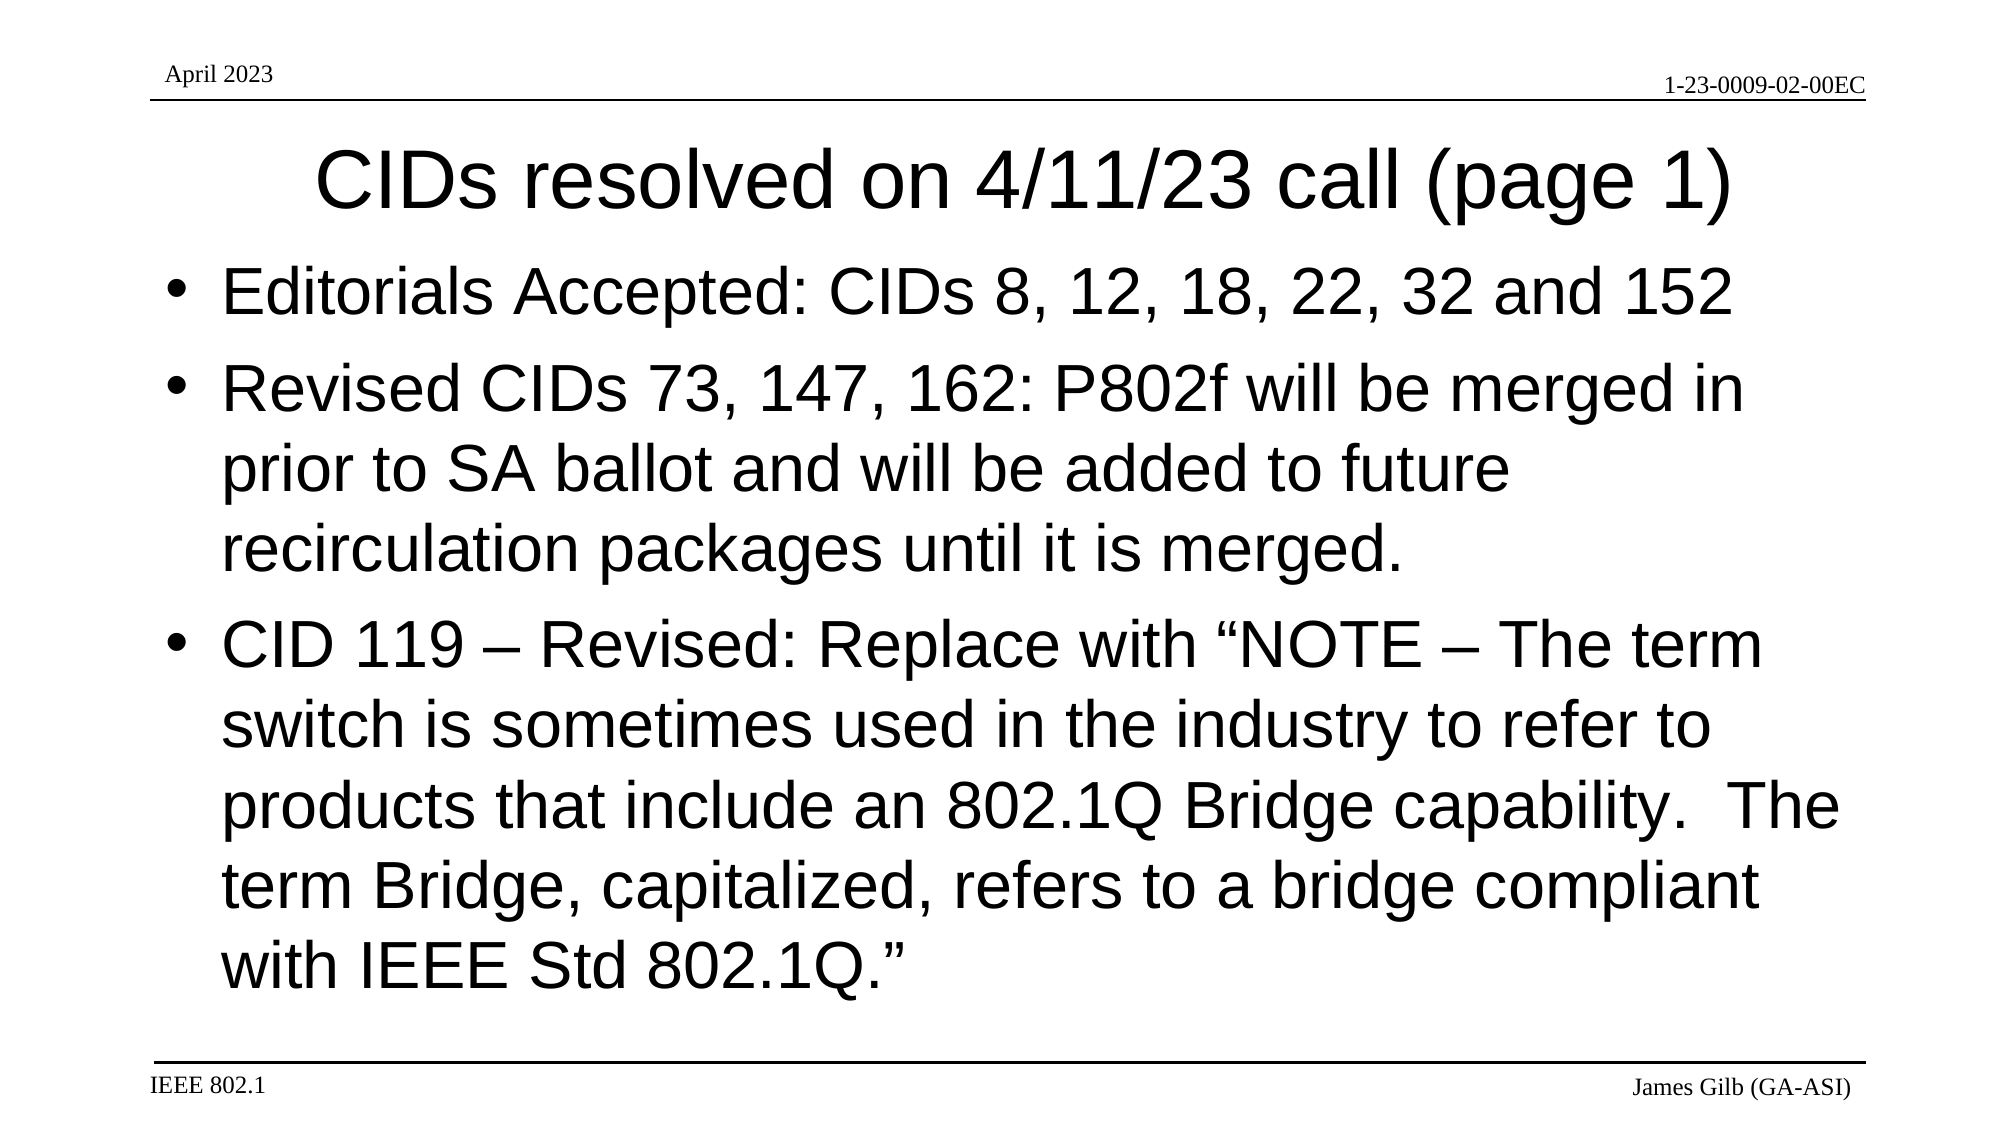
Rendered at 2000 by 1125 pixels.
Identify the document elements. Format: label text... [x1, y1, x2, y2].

title CIDs resolved on 4/11/23 call (page 1) [149, 112, 1900, 238]
list Editorials Accepted: CIDs 8, 12, 18, 22, 32 and 152 Revised CIDs 73, 147, 162: P802f will be merged in prior to SA ballot and will be added to future recirculation packages until it is merged. CID 119 – Revised: Replace with “NOTE – The term switch is sometimes used in the industry to refer to products that include an 802.1Q Bridge capability. The term Bridge, capitalized, refers to a bridge compliant with IEEE Std 802.1Q.” [149, 239, 1900, 1051]
